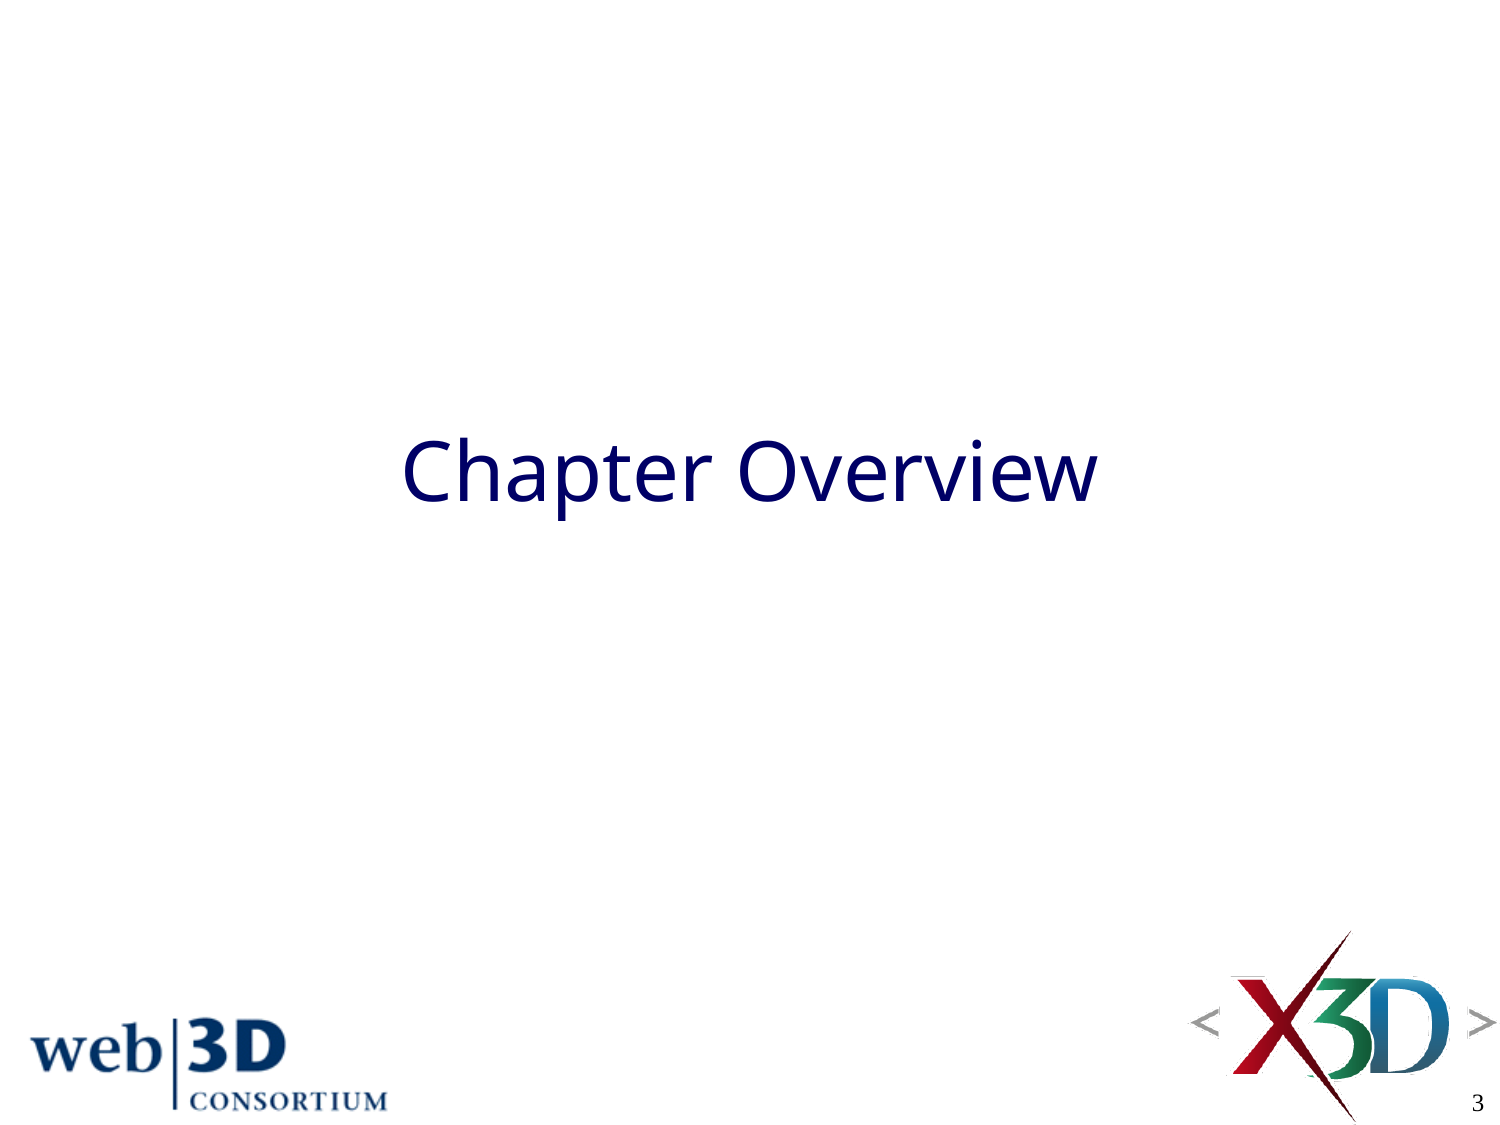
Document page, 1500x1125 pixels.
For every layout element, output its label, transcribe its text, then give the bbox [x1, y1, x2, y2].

title Chapter Overview [112, 374, 1388, 563]
picture [1187, 926, 1500, 1125]
picture [12, 1009, 413, 1121]
